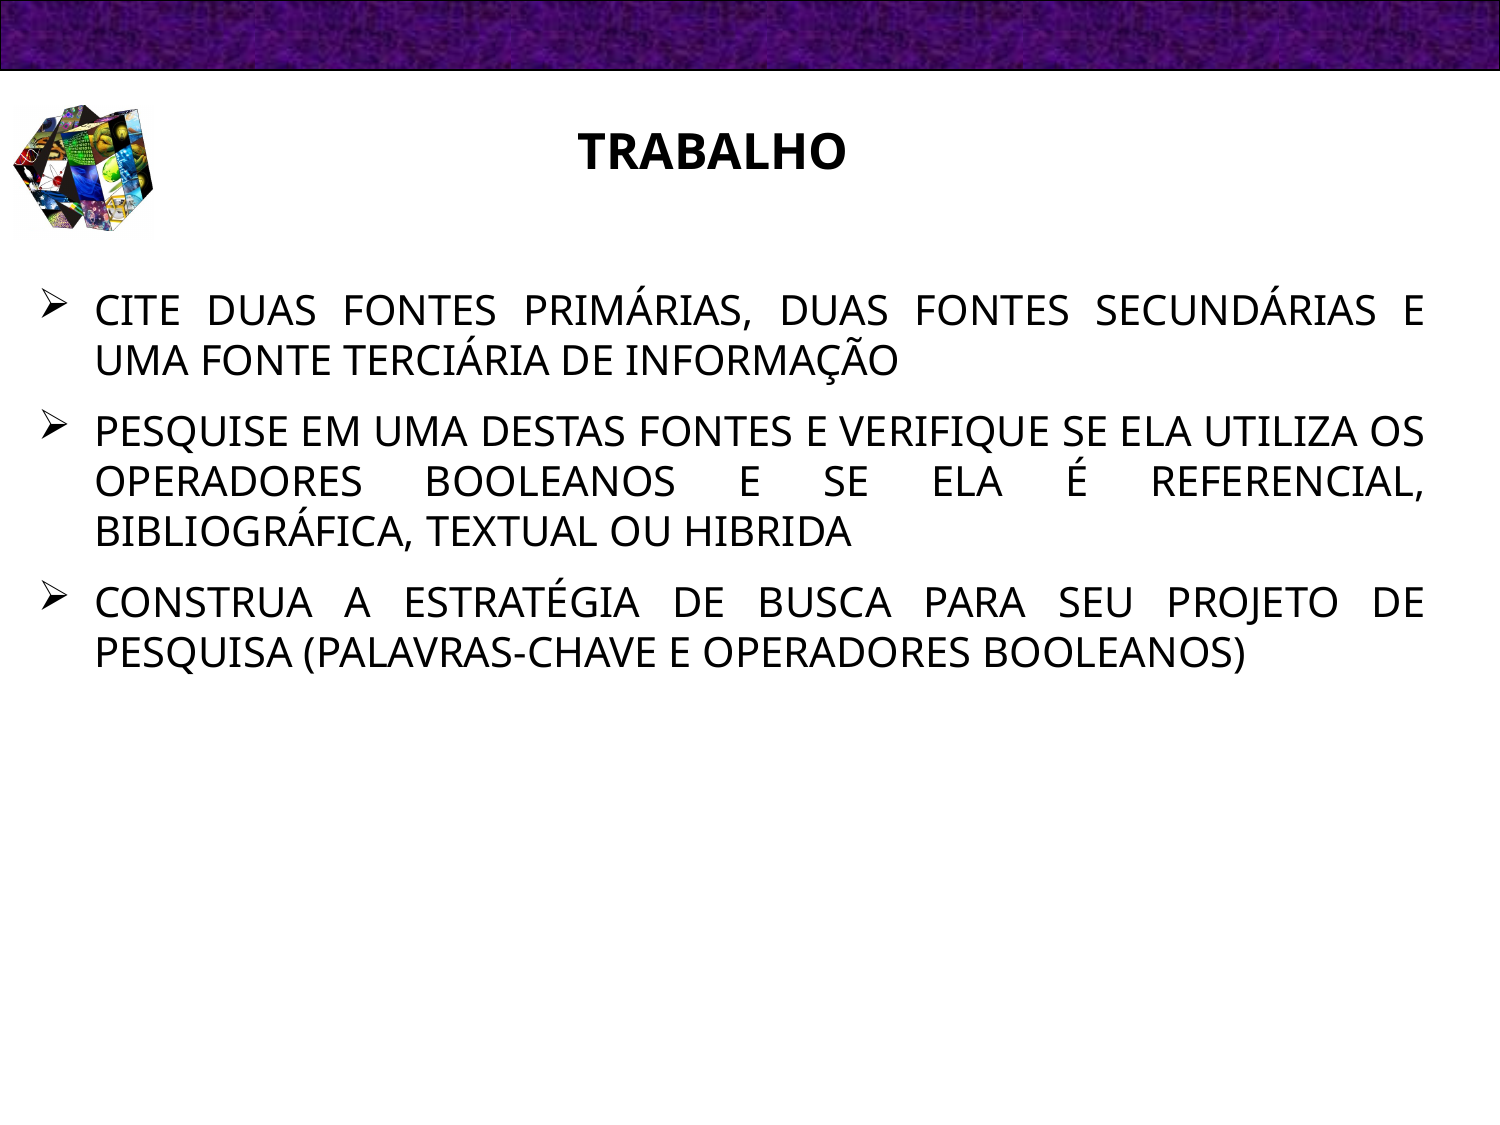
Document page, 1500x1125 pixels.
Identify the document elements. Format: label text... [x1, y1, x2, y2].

text_box CITE DUAS FONTES PRIMÁRIAS, DUAS FONTES SECUNDÁRIAS E UMA FONTE TERCIÁRIA DE INFORMAÇÃO PESQUISE EM UMA DESTAS FONTES E VERIFIQUE SE ELA UTILIZA OS OPERADORES BOOLEANOS E SE ELA É REFERENCIAL, BIBLIOGRÁFICA, TEXTUAL OU HIBRIDA CONSTRUA A ESTRATÉGIA DE BUSCA PARA SEU PROJETO DE PESQUISA (PALAVRAS-CHAVE E OPERADORES BOOLEANOS) [23, 276, 1442, 683]
text_box TRABALHO [323, 112, 1104, 188]
picture [1, 1, 1499, 69]
